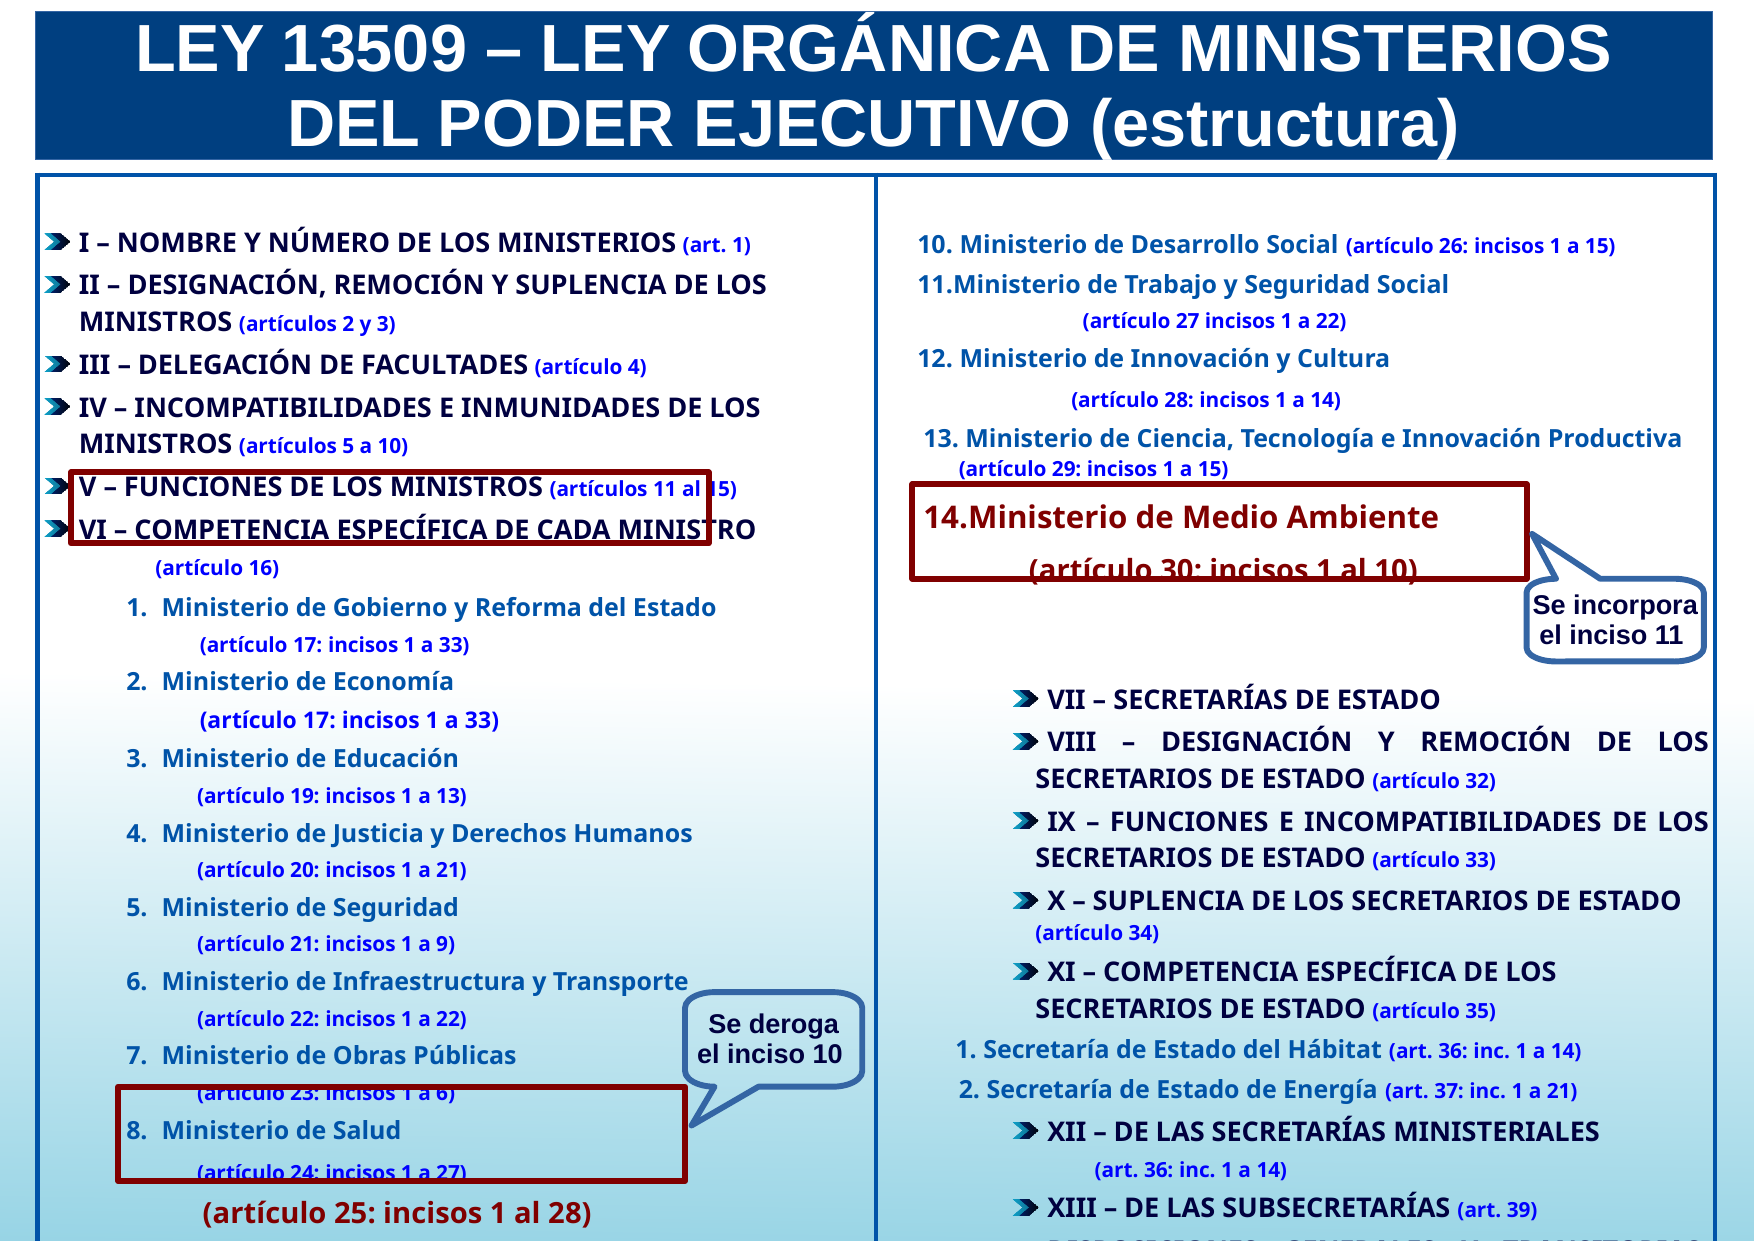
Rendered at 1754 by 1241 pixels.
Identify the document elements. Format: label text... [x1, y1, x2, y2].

text_box Se incorpora el inciso 11 [1526, 533, 1704, 662]
table_header Ministerio de Desarrollo Social (artículo 26: incisos 1 a 15) Ministerio de Trabajo y Seguridad Social (artículo 27 incisos 1 a 22) Ministerio de Innovación y Cultura (artículo 28: incisos 1 a 14) Ministerio de Ciencia, Tecnología e Innovación Productiva (artículo 29: incisos 1 a 15) Ministerio de Medio Ambiente (artículo 30: incisos 1 al 10) VII – SECRETARÍAS DE ESTADO VIII – DESIGNACIÓN Y REMOCIÓN DE LOS SECRETARIOS DE ESTADO (artículo 32) IX – FUNCIONES E INCOMPATIBILIDADES DE LOS SECRETARIOS DE ESTADO (artículo 33) X – SUPLENCIA DE LOS SECRETARIOS DE ESTADO (artículo 34) XI – COMPETENCIA ESPECÍFICA DE LOS SECRETARIOS DE ESTADO (artículo 35) 1. Secretaría de Estado del Hábitat (art. 36: inc. 1 a 14) 2. Secretaría de Estado de Energía (art. 37: inc. 1 a 21) XII – DE LAS SECRETARÍAS MINISTERIALES (art. 36: inc. 1 a 14) XIII – DE LAS SUBSECRETARÍAS (art. 39) DISPOSICIONES GENERALES Y TRANSITORIAS. VIGENCIA DE ESTA LEY (arts. 40 a 51) [878, 177, 1713, 1241]
table_header I – NOMBRE Y NÚMERO DE LOS MINISTERIOS (art. 1) II – DESIGNACIÓN, REMOCIÓN Y SUPLENCIA DE LOS MINISTROS (artículos 2 y 3) III – DELEGACIÓN DE FACULTADES (artículo 4) IV – INCOMPATIBILIDADES E INMUNIDADES DE LOS MINISTROS (artículos 5 a 10) V – FUNCIONES DE LOS MINISTROS (artículos 11 al 15) VI – COMPETENCIA ESPECÍFICA DE CADA MINISTRO (artículo 16) Ministerio de Gobierno y Reforma del Estado (artículo 17: incisos 1 a 33) Ministerio de Economía (artículo 17: incisos 1 a 33) Ministerio de Educación (artículo 19: incisos 1 a 13) Ministerio de Justicia y Derechos Humanos (artículo 20: incisos 1 a 21) Ministerio de Seguridad (artículo 21: incisos 1 a 9) Ministerio de Infraestructura y Transporte (artículo 22: incisos 1 a 22) Ministerio de Obras Públicas (artículo 23: incisos 1 a 6) Ministerio de Salud (artículo 24: incisos 1 a 27) (artículo 25: incisos 1 al 28) Ministerio de la Producción [40, 177, 874, 1241]
text_box LEY 13509 – LEY ORGÁNICA DE MINISTERIOS DEL PODER EJECUTIVO (estructura) [35, 11, 1713, 160]
text_box Se deroga el inciso 10 [685, 992, 863, 1126]
